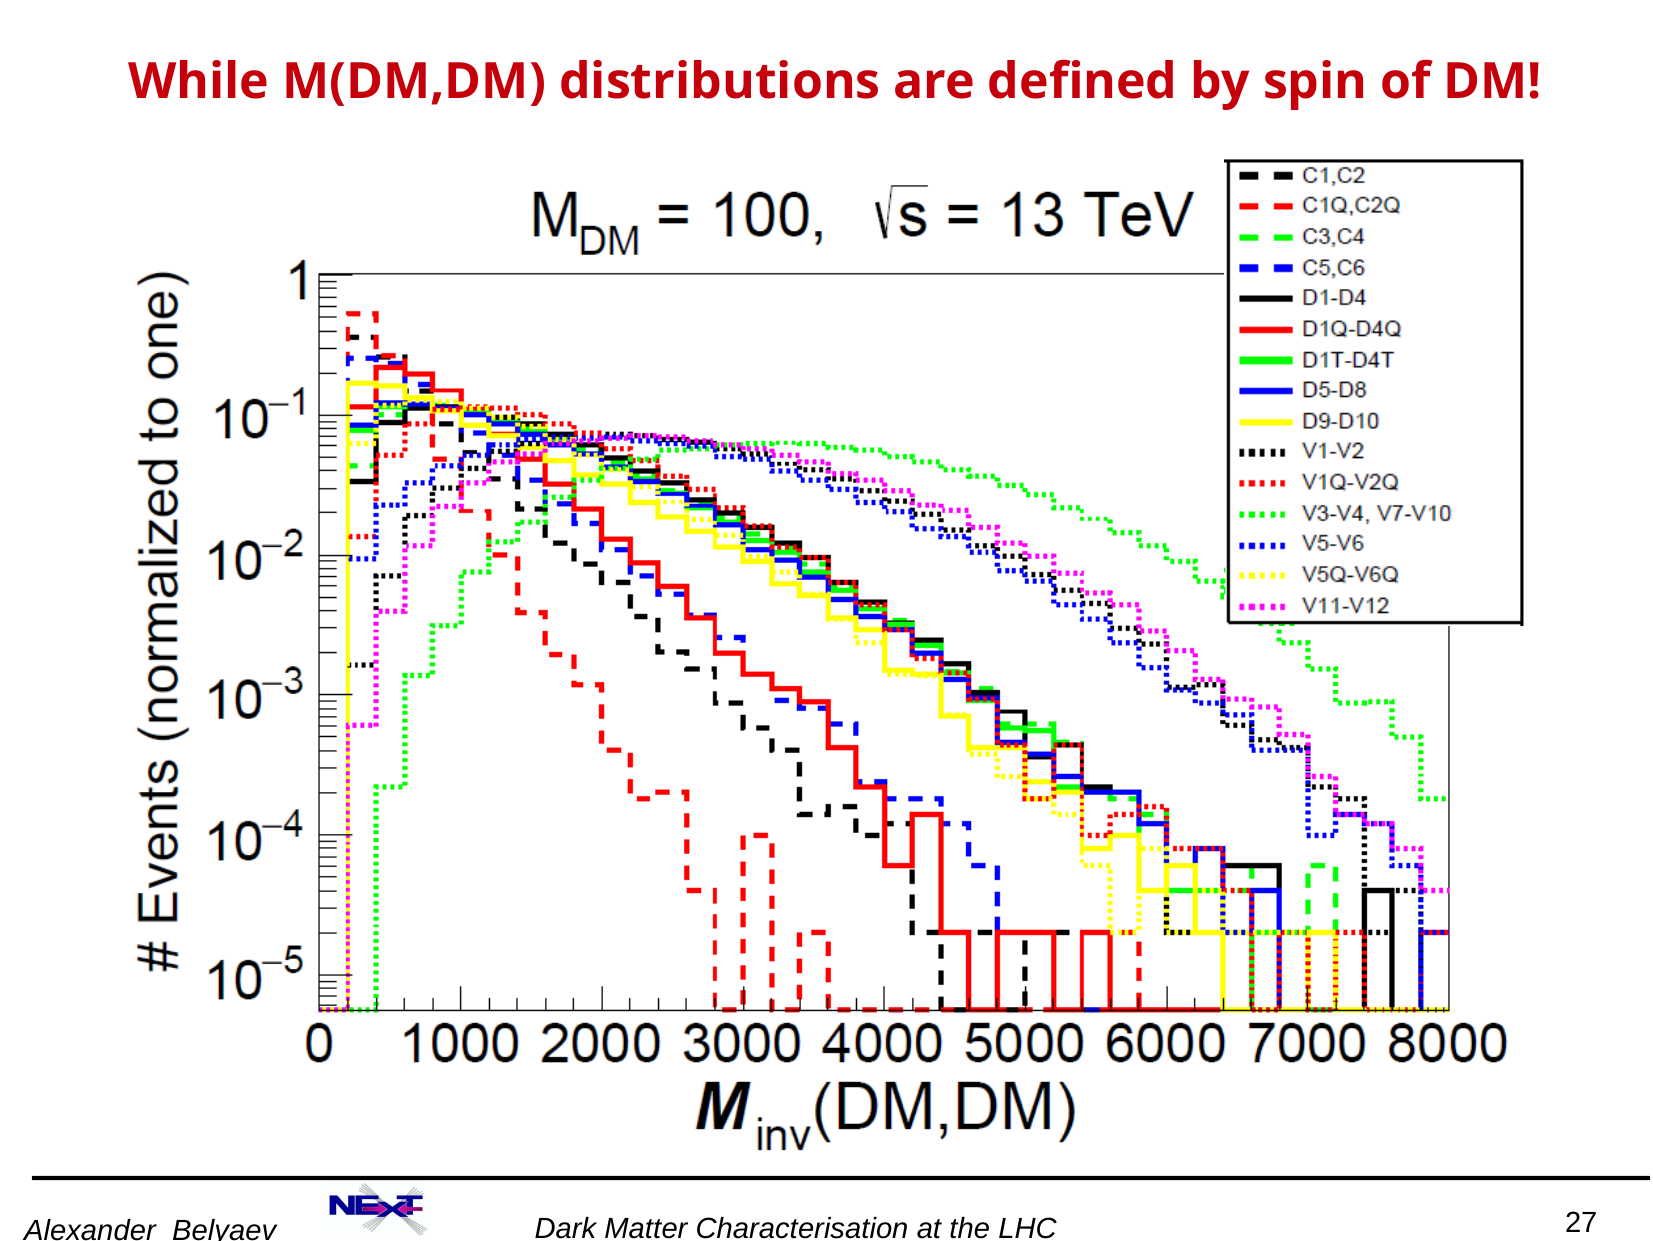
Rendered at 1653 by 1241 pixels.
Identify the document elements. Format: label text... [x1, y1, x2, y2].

picture [327, 1181, 429, 1236]
title While M(DM,DM) distributions are defined by spin of DM! [0, 23, 1653, 136]
picture [118, 144, 1530, 1162]
